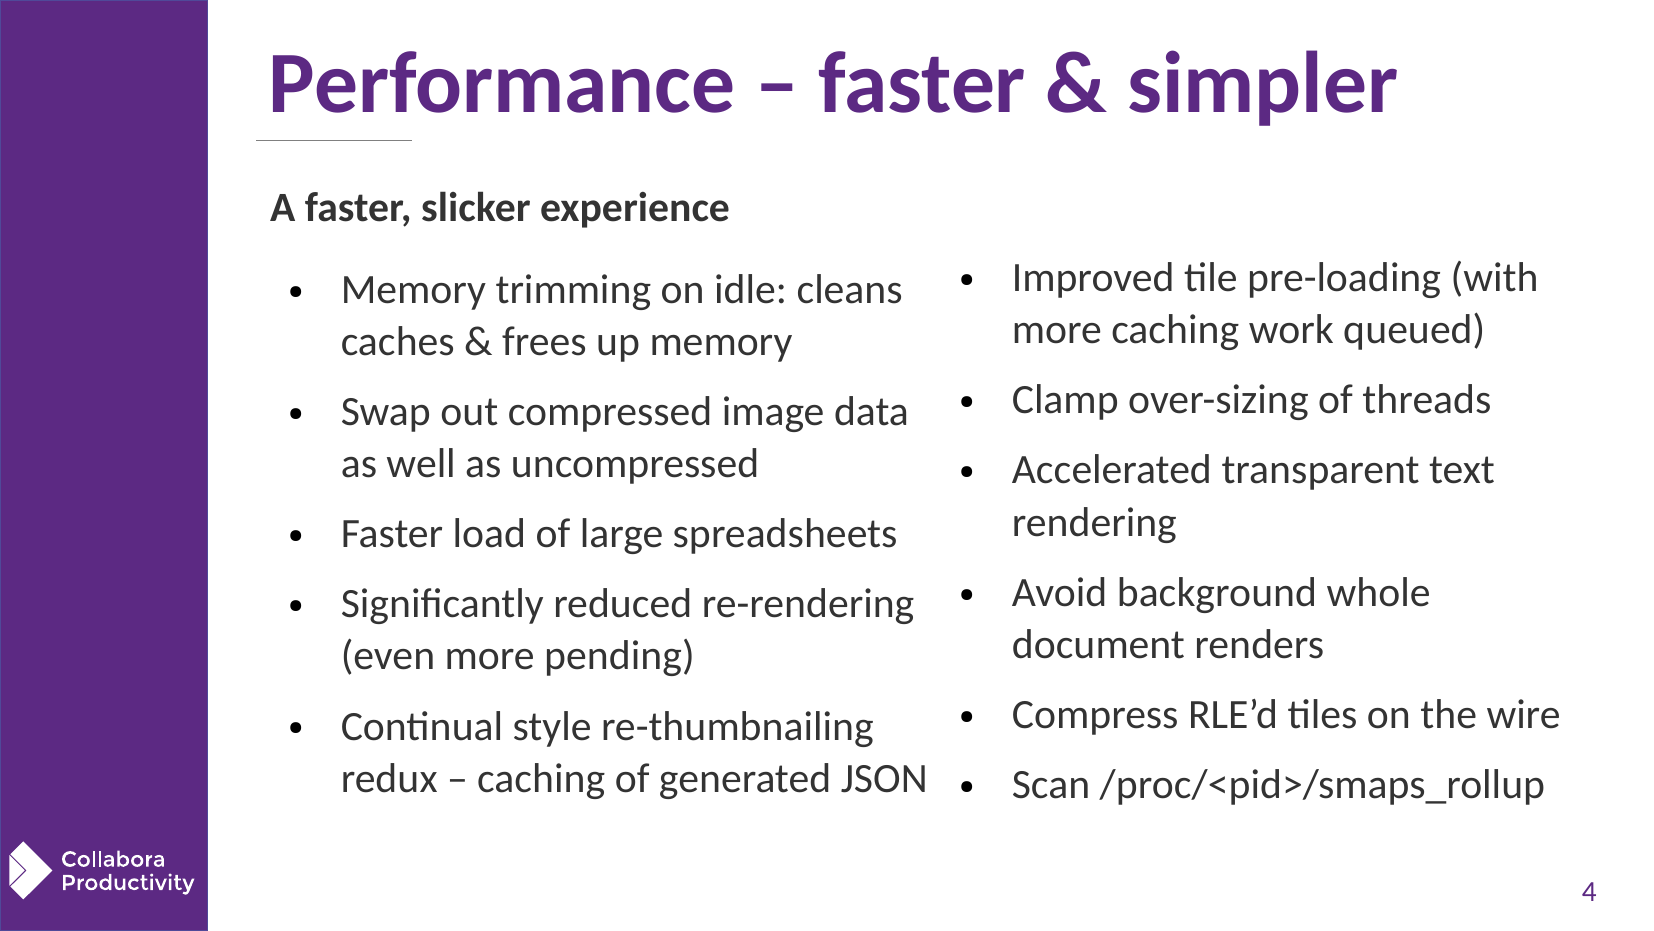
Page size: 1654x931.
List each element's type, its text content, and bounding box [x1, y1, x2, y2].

title Performance – faster & simpler [268, 3, 1654, 135]
list A faster, slicker experience Memory trimming on idle: cleans caches & frees up memory Swap out compressed image data as well as uncompressed Faster load of large spreadsheets Significantly reduced re-rendering (even more pending) Continual style re-thumbnailing redux – caching of generated JSON Improved tile pre-loading (with more caching work queued) Clamp over-sizing of threads Accelerated transparent text rendering Avoid background whole document renders Compress RLE’d tiles on the wire Scan /proc/<pid>/smaps_rollup [270, 180, 1613, 856]
